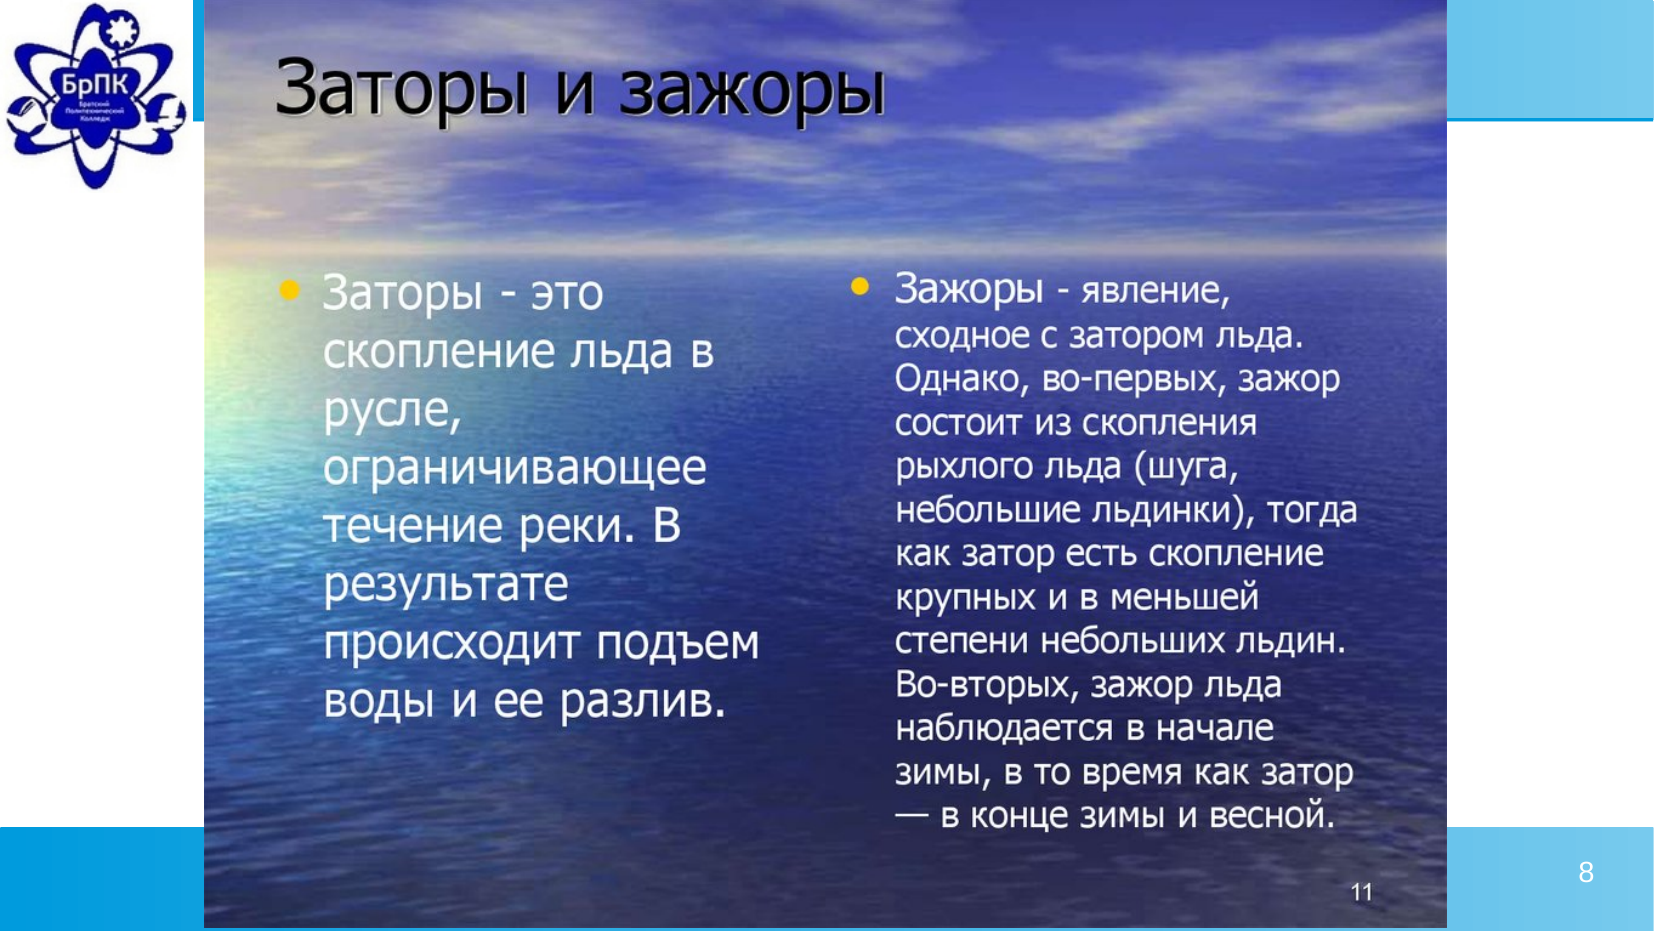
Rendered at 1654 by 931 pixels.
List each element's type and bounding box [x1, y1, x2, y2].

picture [204, 0, 1447, 928]
picture [0, 0, 193, 193]
